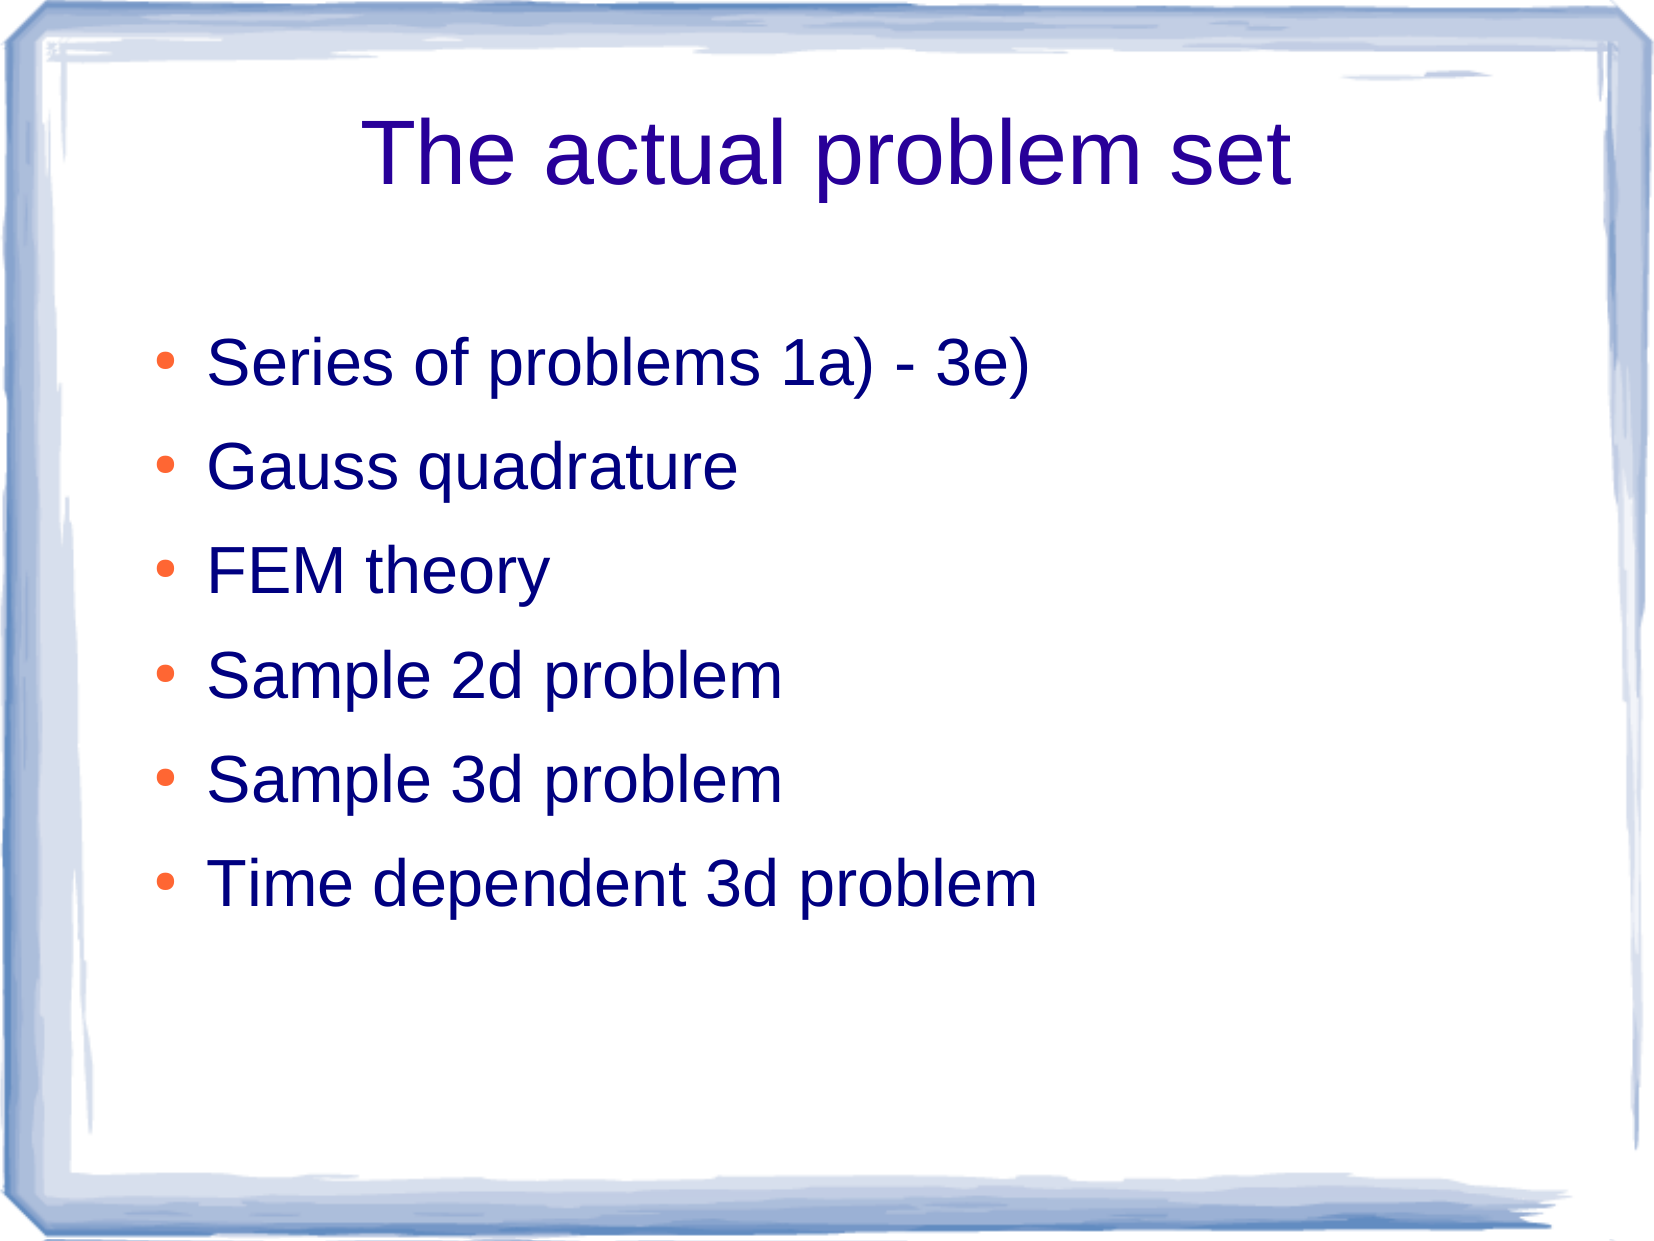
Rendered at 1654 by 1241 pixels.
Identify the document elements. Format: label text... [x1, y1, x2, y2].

title The actual problem set [82, 49, 1571, 257]
picture [0, 0, 1654, 1241]
list Series of problems 1a) - 3e) Gauss quadrature FEM theory Sample 2d problem Sample 3d problem Time dependent 3d problem [118, 324, 1571, 1004]
